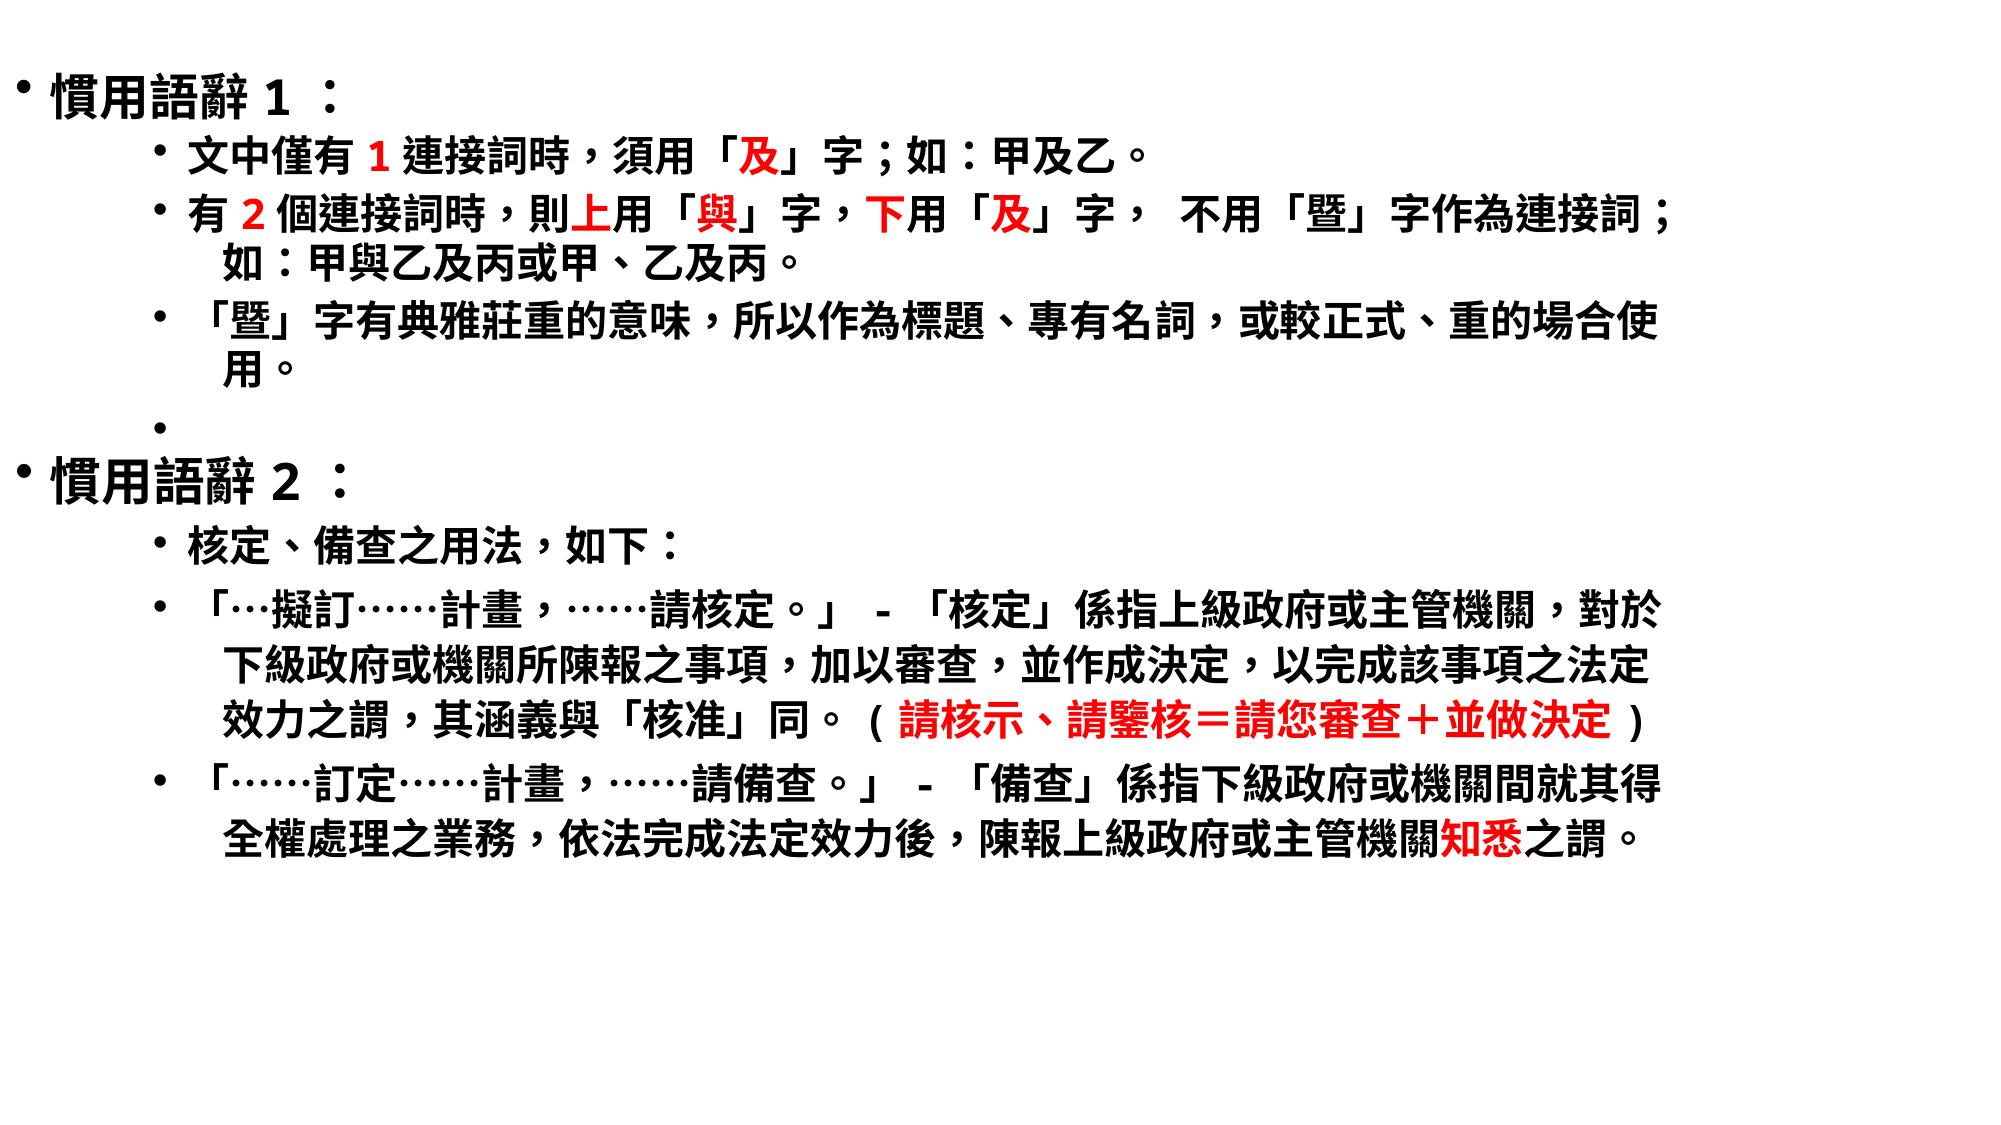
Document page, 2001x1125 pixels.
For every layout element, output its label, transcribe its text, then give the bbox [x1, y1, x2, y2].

list 慣用語辭1： 文中僅有1連接詞時，須用「及」字；如：甲及乙。 有2個連接詞時，則上用「與」字，下用「及」字， 不用「暨」字作為連接詞；如：甲與乙及丙或甲、乙及丙。 「暨」字有典雅莊重的意味，所以作為標題、專有名詞，或較正式、重的場合使用。 慣用語辭2： 核定、備查之用法，如下： 「…擬訂……計畫，……請核定。」-「核定」係指上級政府或主管機關，對於下級政府或機關所陳報之事項，加以審查，並作成決定，以完成該事項之法定效力之謂，其涵義與「核准」同。(請核示、請鑒核＝請您審查＋並做決定) 「……訂定……計畫，……請備查。」-「備查」係指下級政府或機關間就其得全權處理之業務，依法完成法定效力後，陳報上級政府或主管機關知悉之謂。 [0, 78, 1697, 957]
